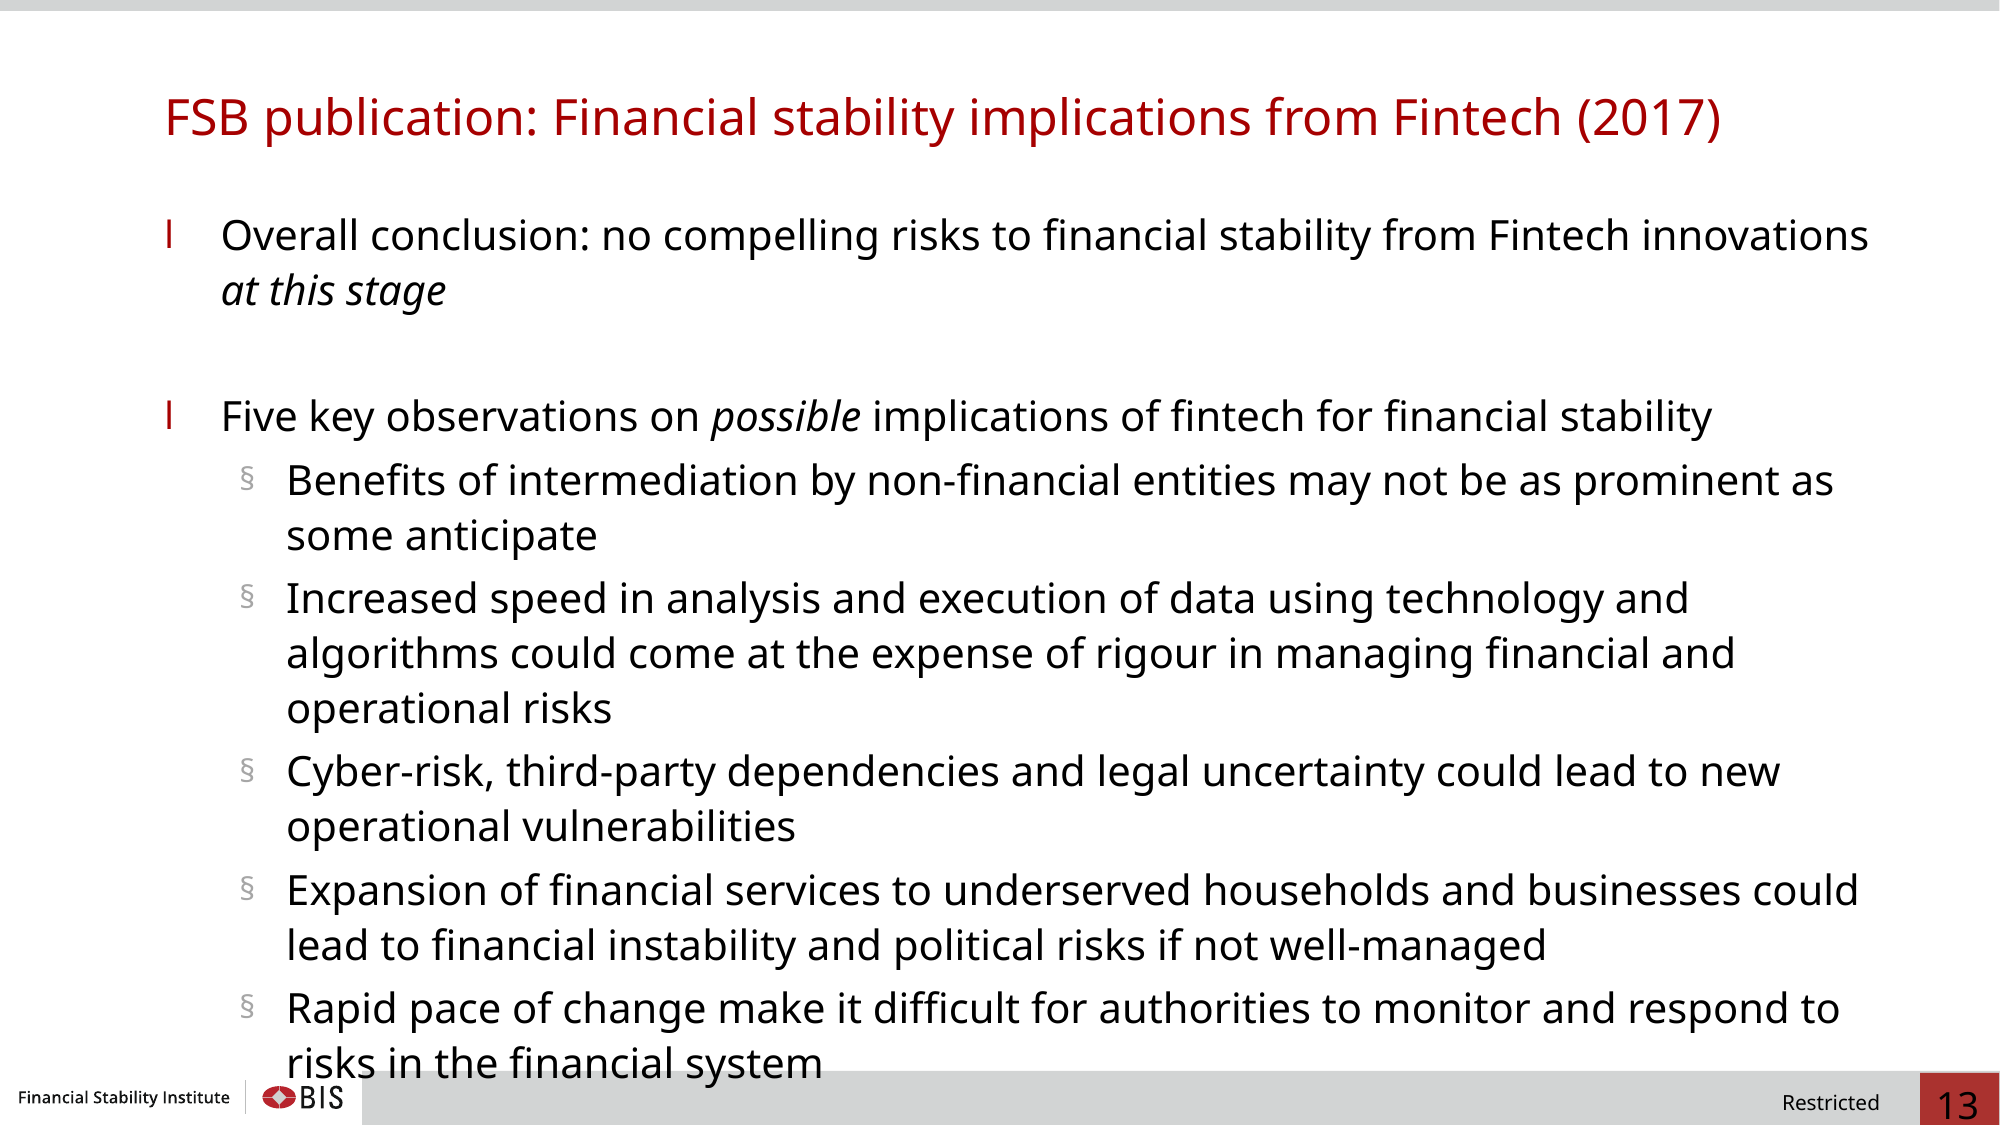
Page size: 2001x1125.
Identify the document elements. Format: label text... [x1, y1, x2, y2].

slide_number <numéro> [1921, 1074, 2000, 1125]
list Overall conclusion: no compelling risks to financial stability from Fintech innovations at this stage Five key observations on possible implications of fintech for financial stability Benefits of intermediation by non-financial entities may not be as prominent as some anticipate Increased speed in analysis and execution of data using technology and algorithms could come at the expense of rigour in managing financial and operational risks Cyber-risk, third-party dependencies and legal uncertainty could lead to new operational vulnerabilities Expansion of financial services to underserved households and businesses could lead to financial instability and political risks if not well-managed Rapid pace of change make it difficult for authorities to monitor and respond to risks in the financial system [149, 196, 1898, 669]
title FSB publication: Financial stability implications from Fintech (2017) [149, 78, 1780, 196]
